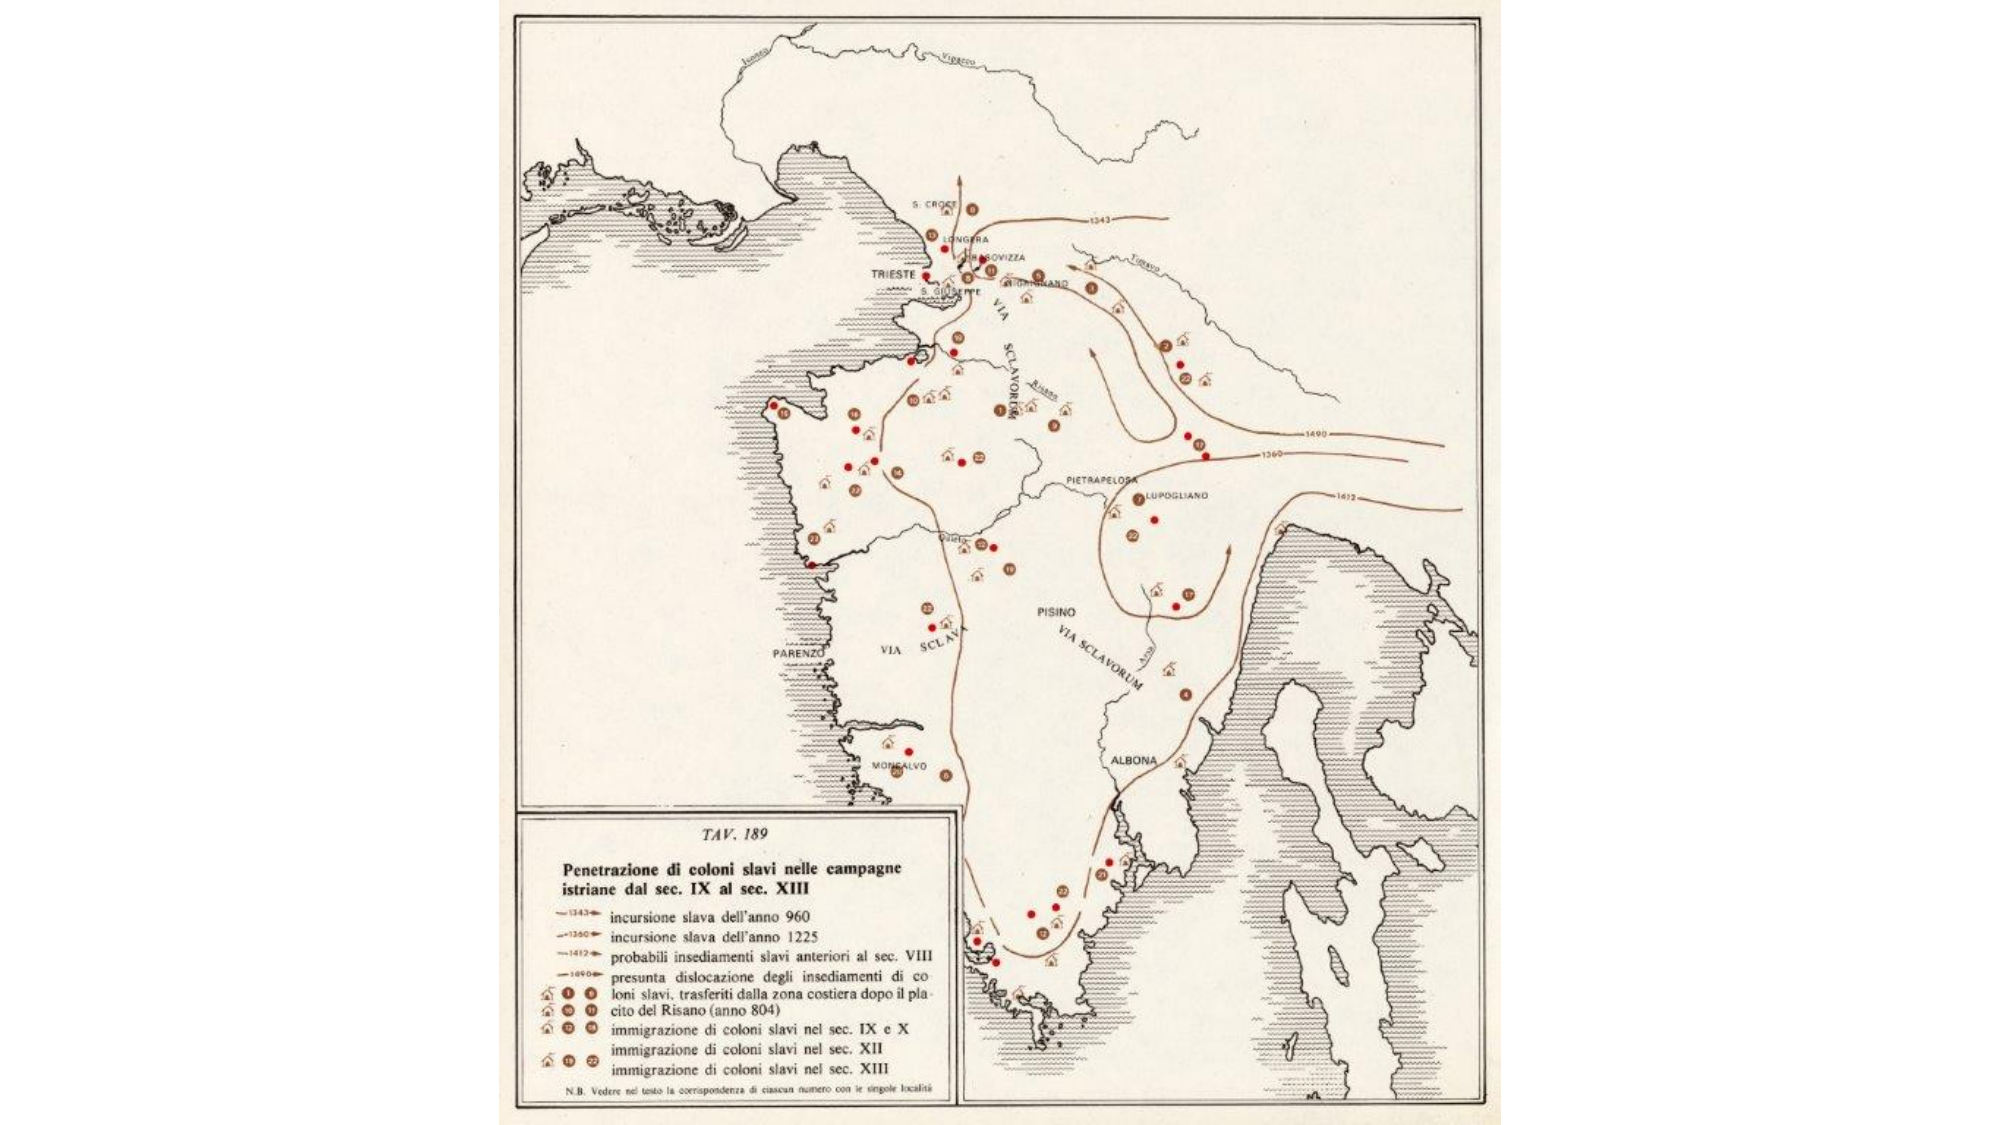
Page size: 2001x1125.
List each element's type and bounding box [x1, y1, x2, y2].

picture [499, 0, 1501, 1125]
